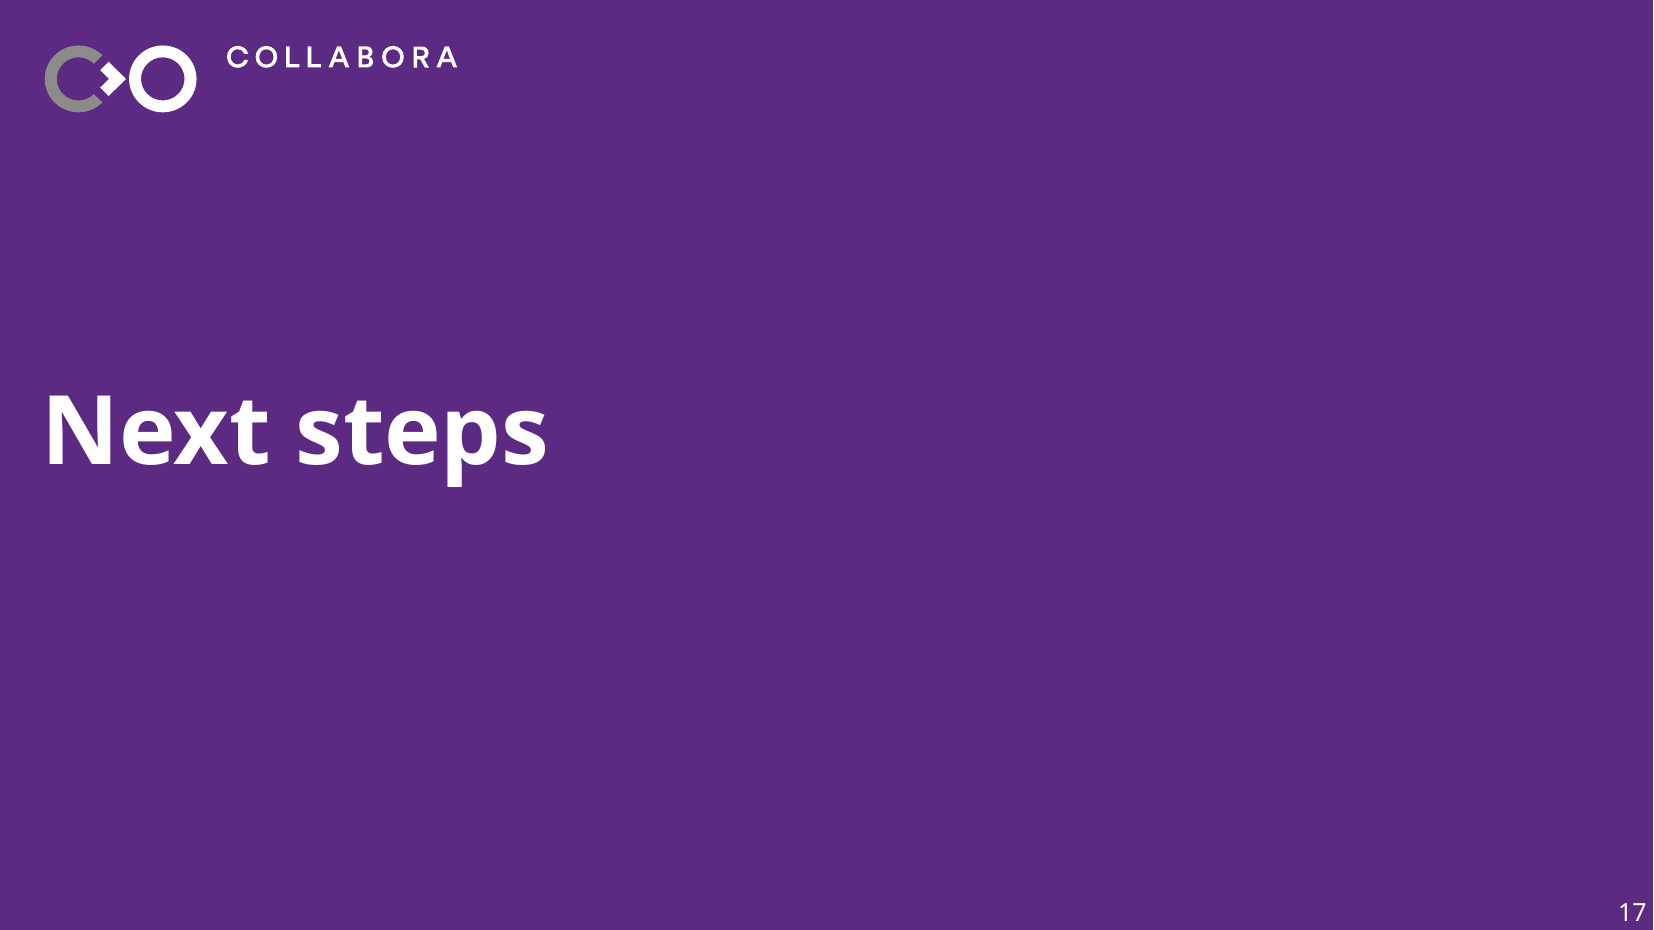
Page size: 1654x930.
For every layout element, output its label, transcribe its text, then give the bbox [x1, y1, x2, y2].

title Next steps [41, 315, 1529, 541]
